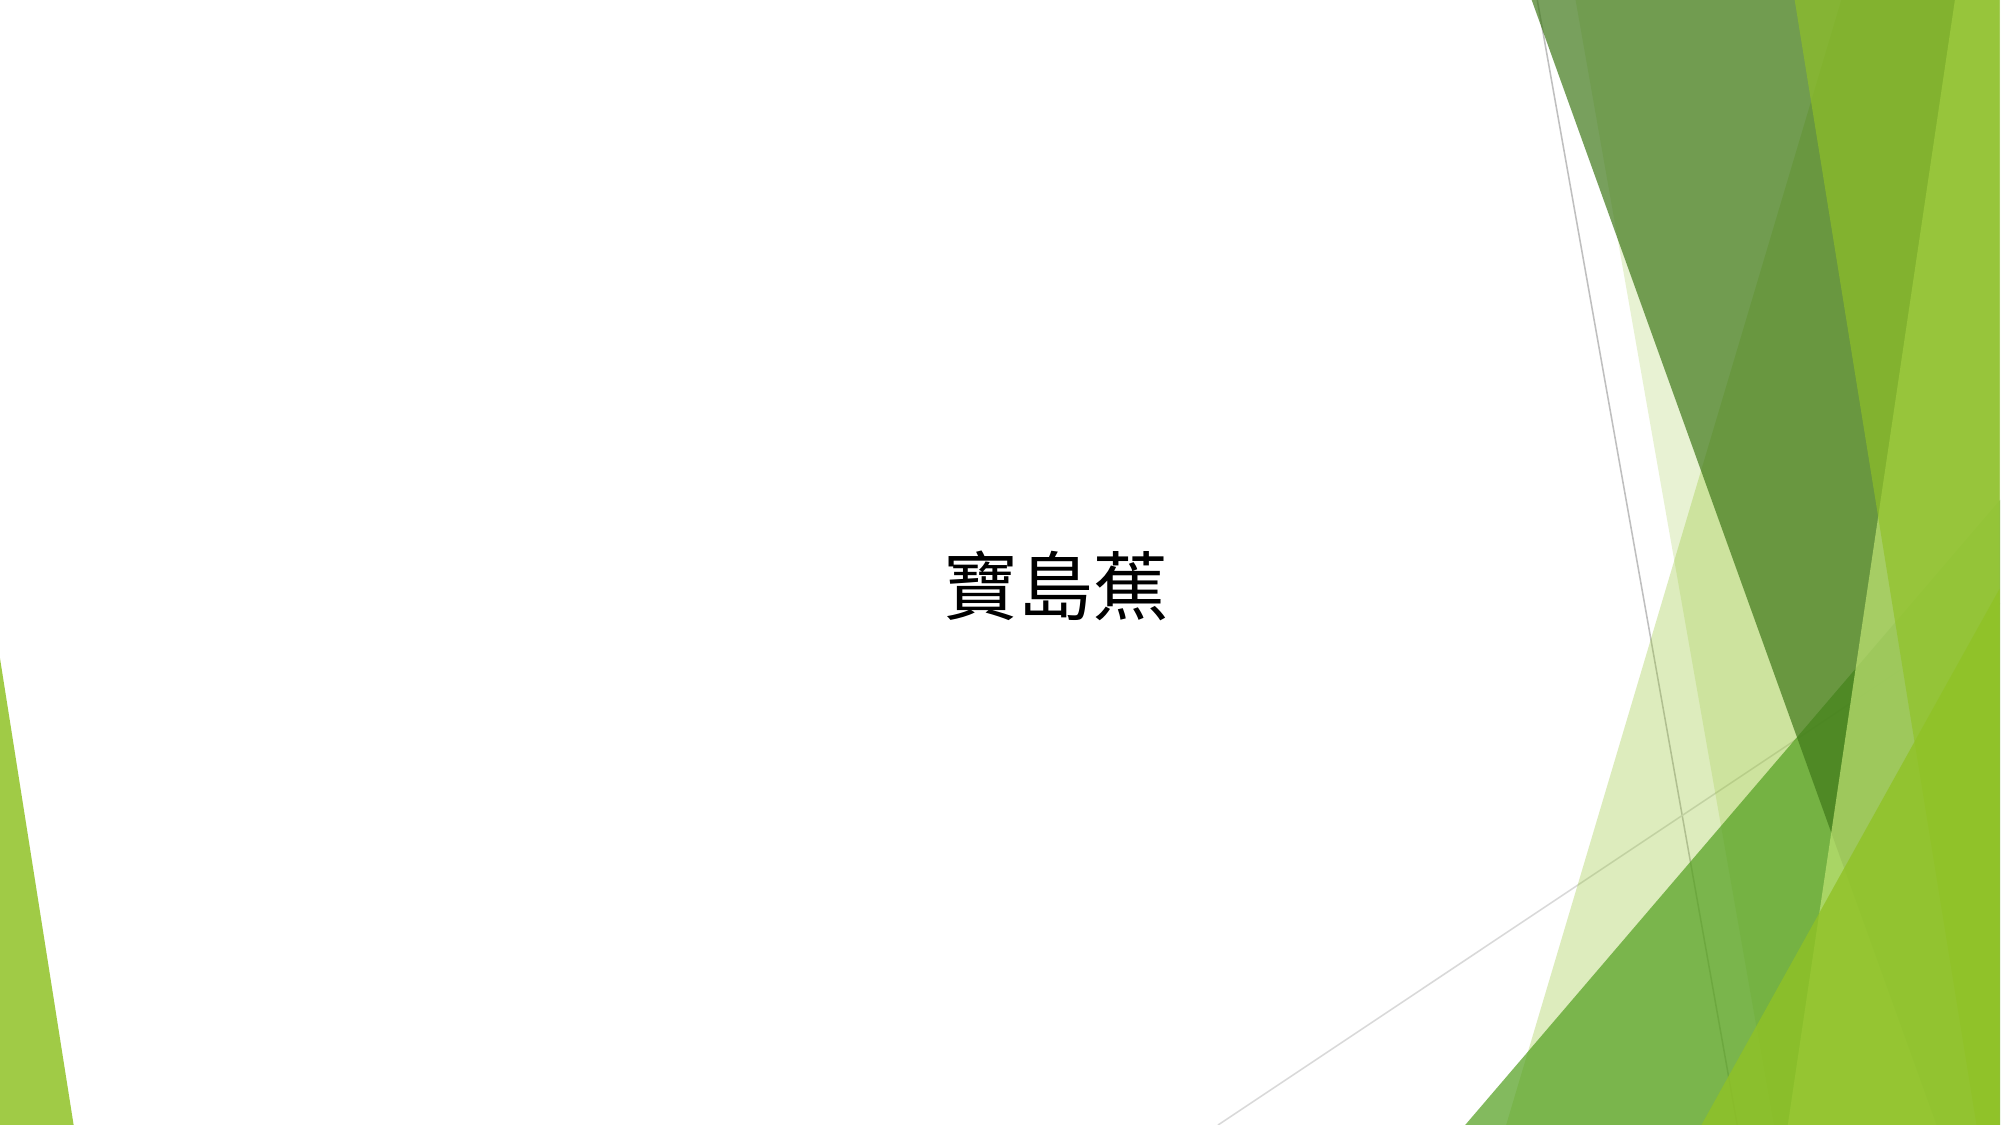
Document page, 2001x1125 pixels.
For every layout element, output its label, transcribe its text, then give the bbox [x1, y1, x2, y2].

text_box 寶島蕉 [928, 532, 1183, 637]
